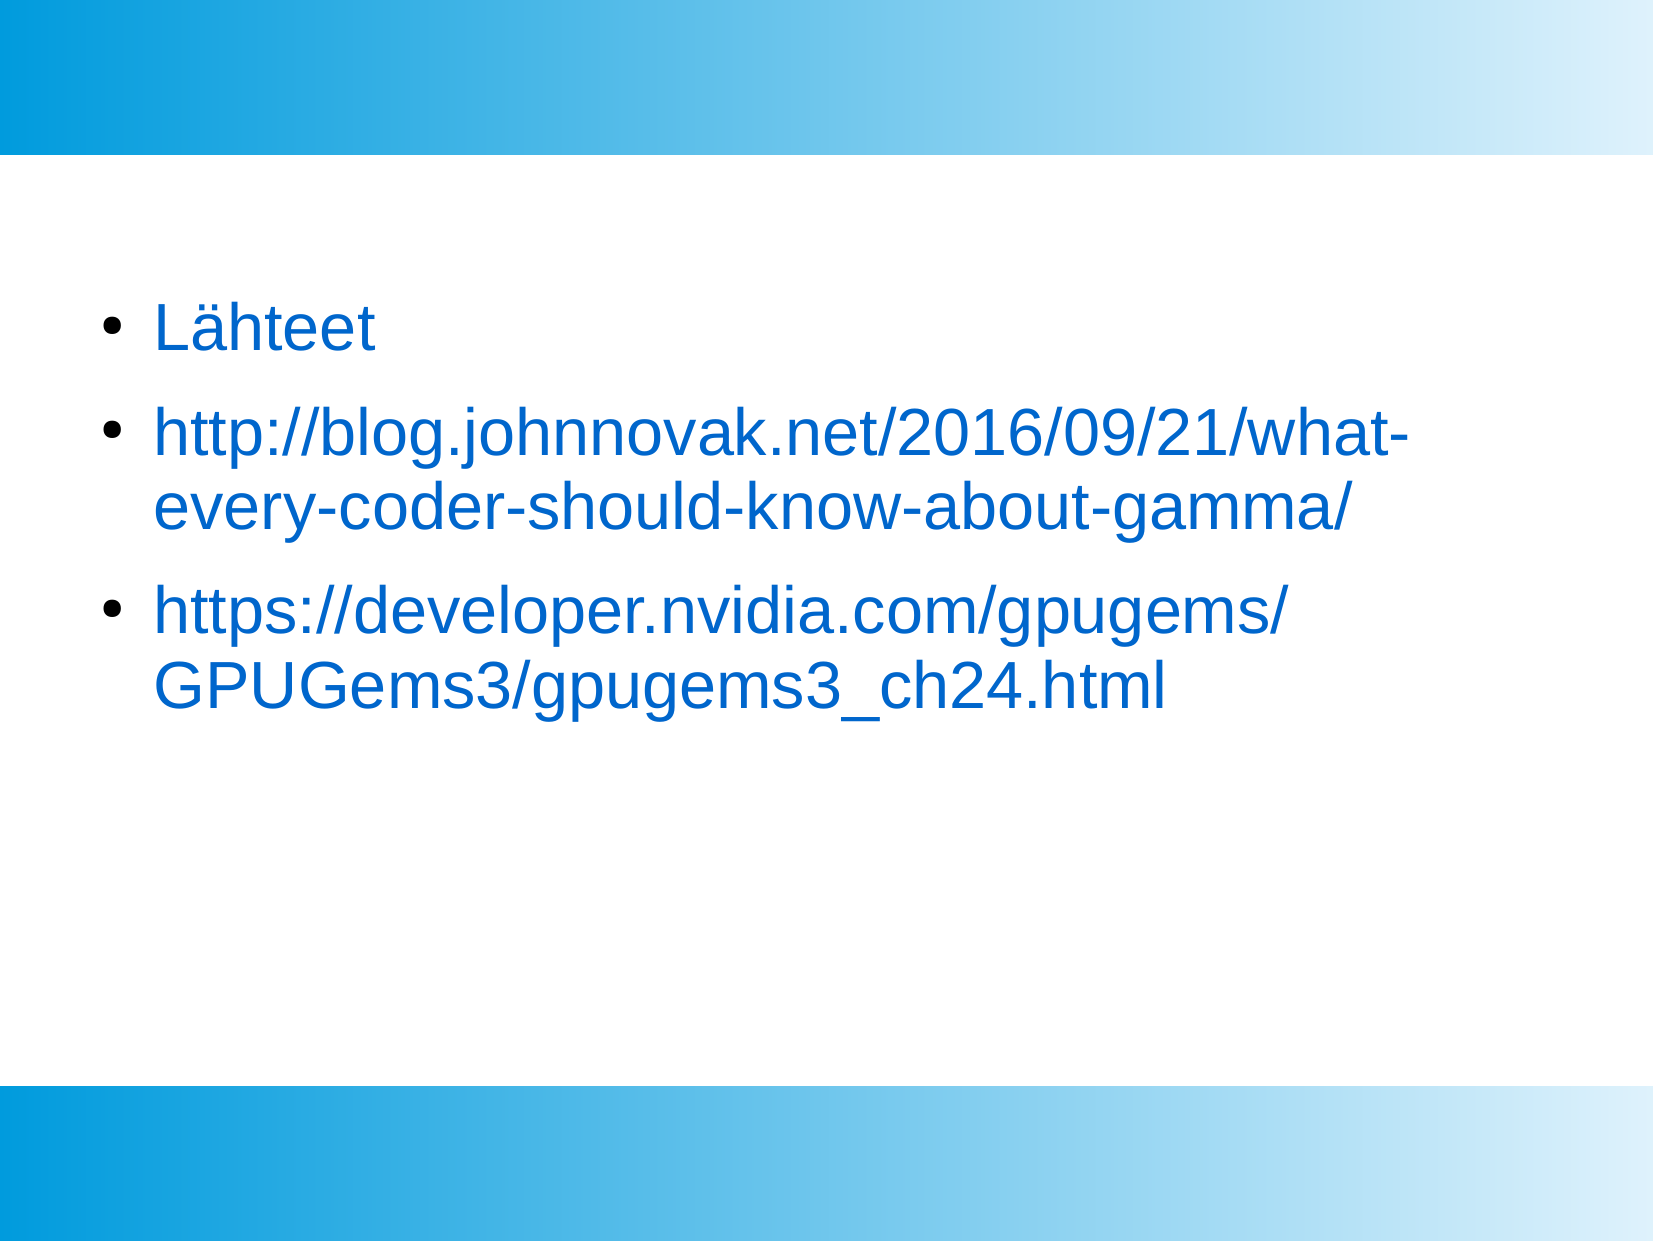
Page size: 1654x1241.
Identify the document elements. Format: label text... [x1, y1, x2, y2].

list Lähteet http://blog.johnnovak.net/2016/09/21/what-every-coder-should-know-about-gamma/ https://developer.nvidia.com/gpugems/GPUGems3/gpugems3_ch24.html [82, 290, 1571, 1010]
